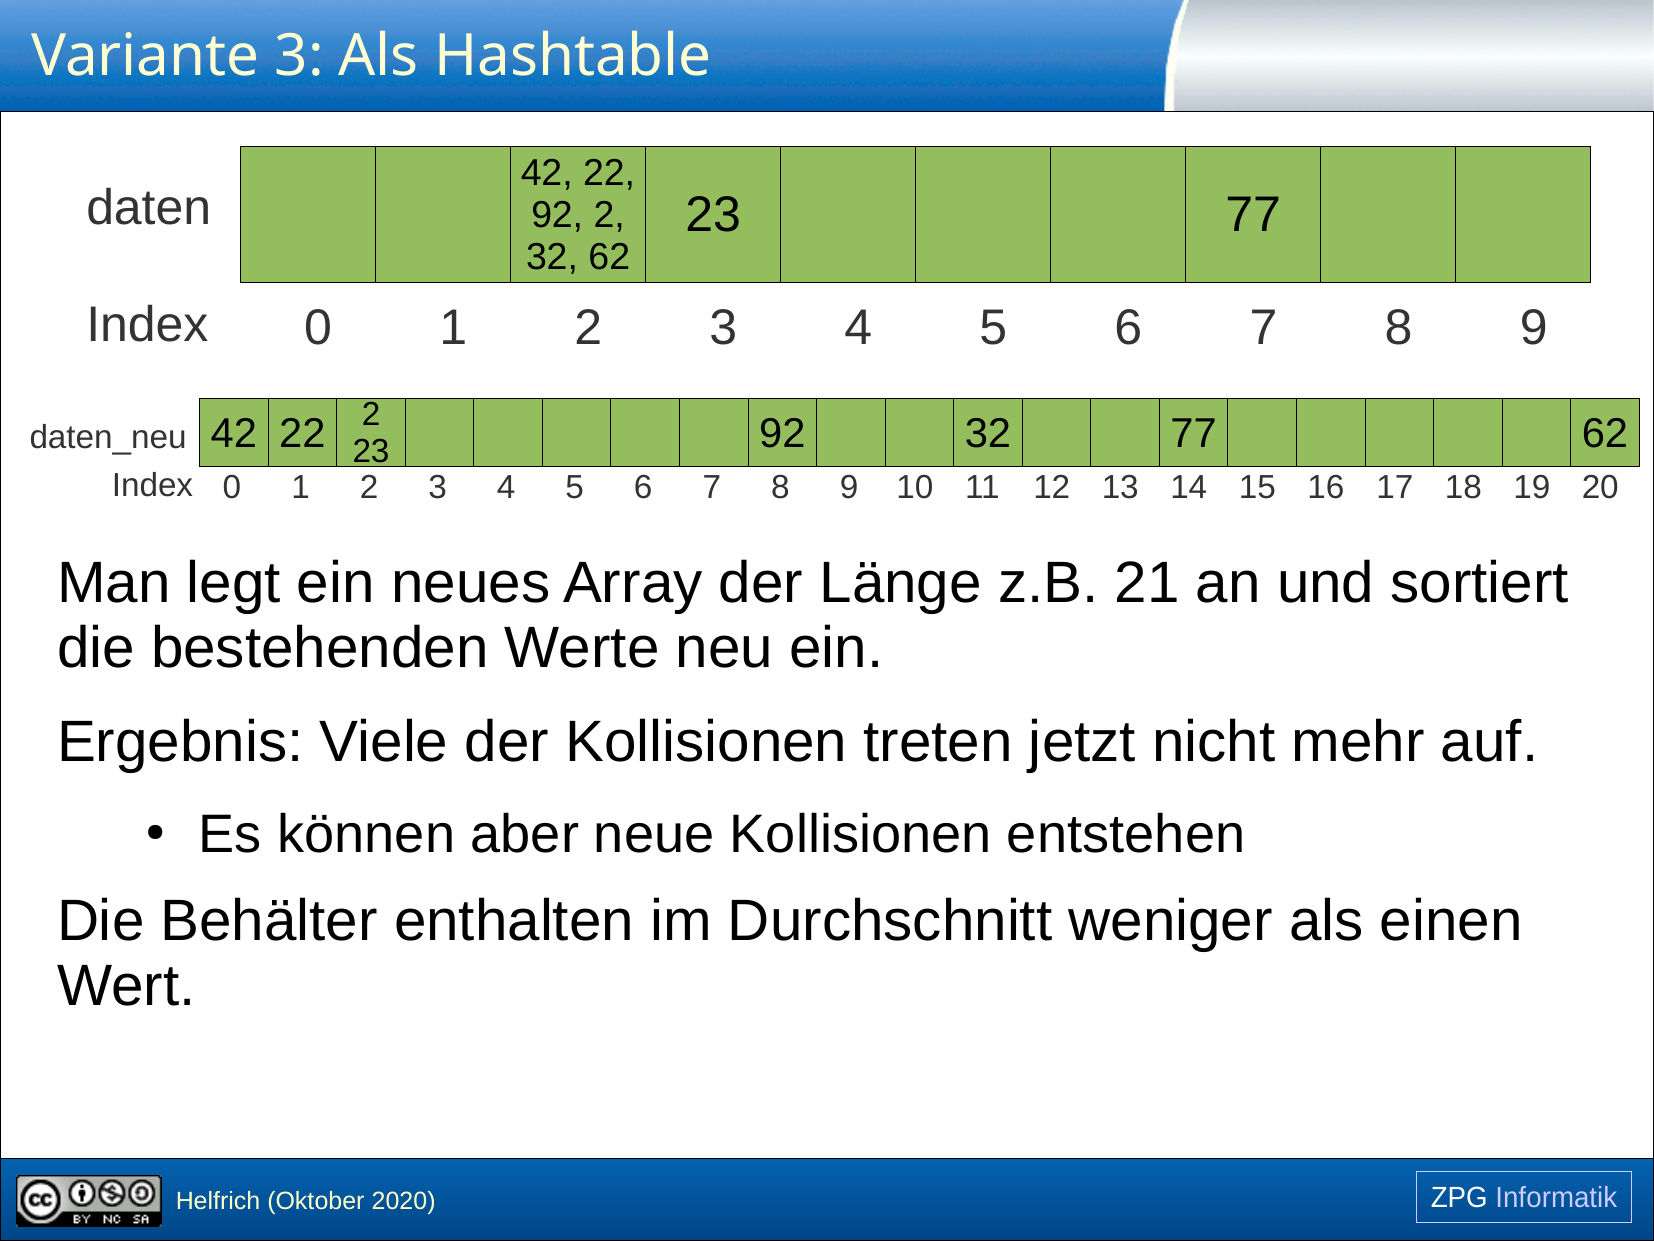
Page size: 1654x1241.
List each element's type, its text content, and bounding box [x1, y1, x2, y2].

text_box 77 [1185, 146, 1320, 283]
text_box 17 [1361, 460, 1429, 513]
text_box 18 [1429, 460, 1497, 513]
text_box Index [71, 288, 284, 390]
text_box [1320, 146, 1591, 283]
text_box [1022, 398, 1159, 467]
text_box daten [71, 171, 357, 259]
text_box 2 23 [336, 398, 405, 467]
text_box 42, 22, 92, 2, 32, 62 [510, 146, 645, 283]
text_box [780, 146, 1185, 283]
text_box 32 [953, 398, 1022, 467]
text_box [1227, 398, 1570, 467]
text_box 1 [276, 460, 325, 513]
text_box Index [97, 458, 209, 511]
text_box 2 [345, 460, 394, 513]
text_box 10 [881, 460, 949, 513]
picture [16, 1175, 162, 1227]
text_box [405, 398, 748, 467]
text_box 62 [1570, 398, 1640, 467]
text_box 1 [424, 292, 517, 393]
text_box 0 [289, 292, 381, 393]
text_box 7 [687, 460, 736, 513]
text_box 42 [199, 398, 268, 467]
text_box 77 [1159, 398, 1227, 467]
text_box 3 [694, 292, 787, 393]
text_box 8 [756, 460, 805, 513]
text_box 9 [825, 460, 874, 513]
text_box 15 [1224, 460, 1291, 513]
text_box 23 [645, 146, 780, 283]
text_box 5 [964, 292, 1057, 393]
title Variante 3: Als Hashtable [31, 14, 1151, 92]
text_box 3 [413, 460, 462, 513]
text_box [816, 398, 953, 467]
text_box 92 [748, 398, 816, 467]
text_box 19 [1498, 460, 1566, 513]
text_box 16 [1292, 460, 1360, 513]
text_box 9 [1505, 292, 1597, 393]
text_box 5 [550, 460, 599, 513]
text_box 0 [207, 460, 257, 513]
text_box 11 [950, 460, 1015, 513]
text_box 8 [1369, 292, 1462, 393]
text_box 6 [1099, 292, 1192, 393]
text_box 20 [1567, 460, 1634, 513]
text_box 4 [829, 292, 922, 393]
text_box 7 [1234, 292, 1327, 393]
text_box 22 [268, 398, 336, 467]
text_box 13 [1087, 460, 1154, 513]
text_box 4 [482, 460, 531, 513]
text_box 2 [559, 292, 651, 393]
text_box 14 [1155, 460, 1223, 513]
text_box [240, 146, 510, 283]
list Man legt ein neues Array der Länge z.B. 21 an und sortiert die bestehenden Werte neu ein. Ergebnis: Viele der Kollisionen treten jetzt nicht mehr auf. Es können aber neue Kollisionen entstehen Die Behälter enthalten im Durchschnitt weniger als einen Wert. [57, 549, 1605, 1144]
picture [0, 0, 1654, 111]
text_box daten_neu [14, 410, 202, 463]
text_box 12 [1018, 460, 1086, 513]
text_box 6 [619, 460, 668, 513]
